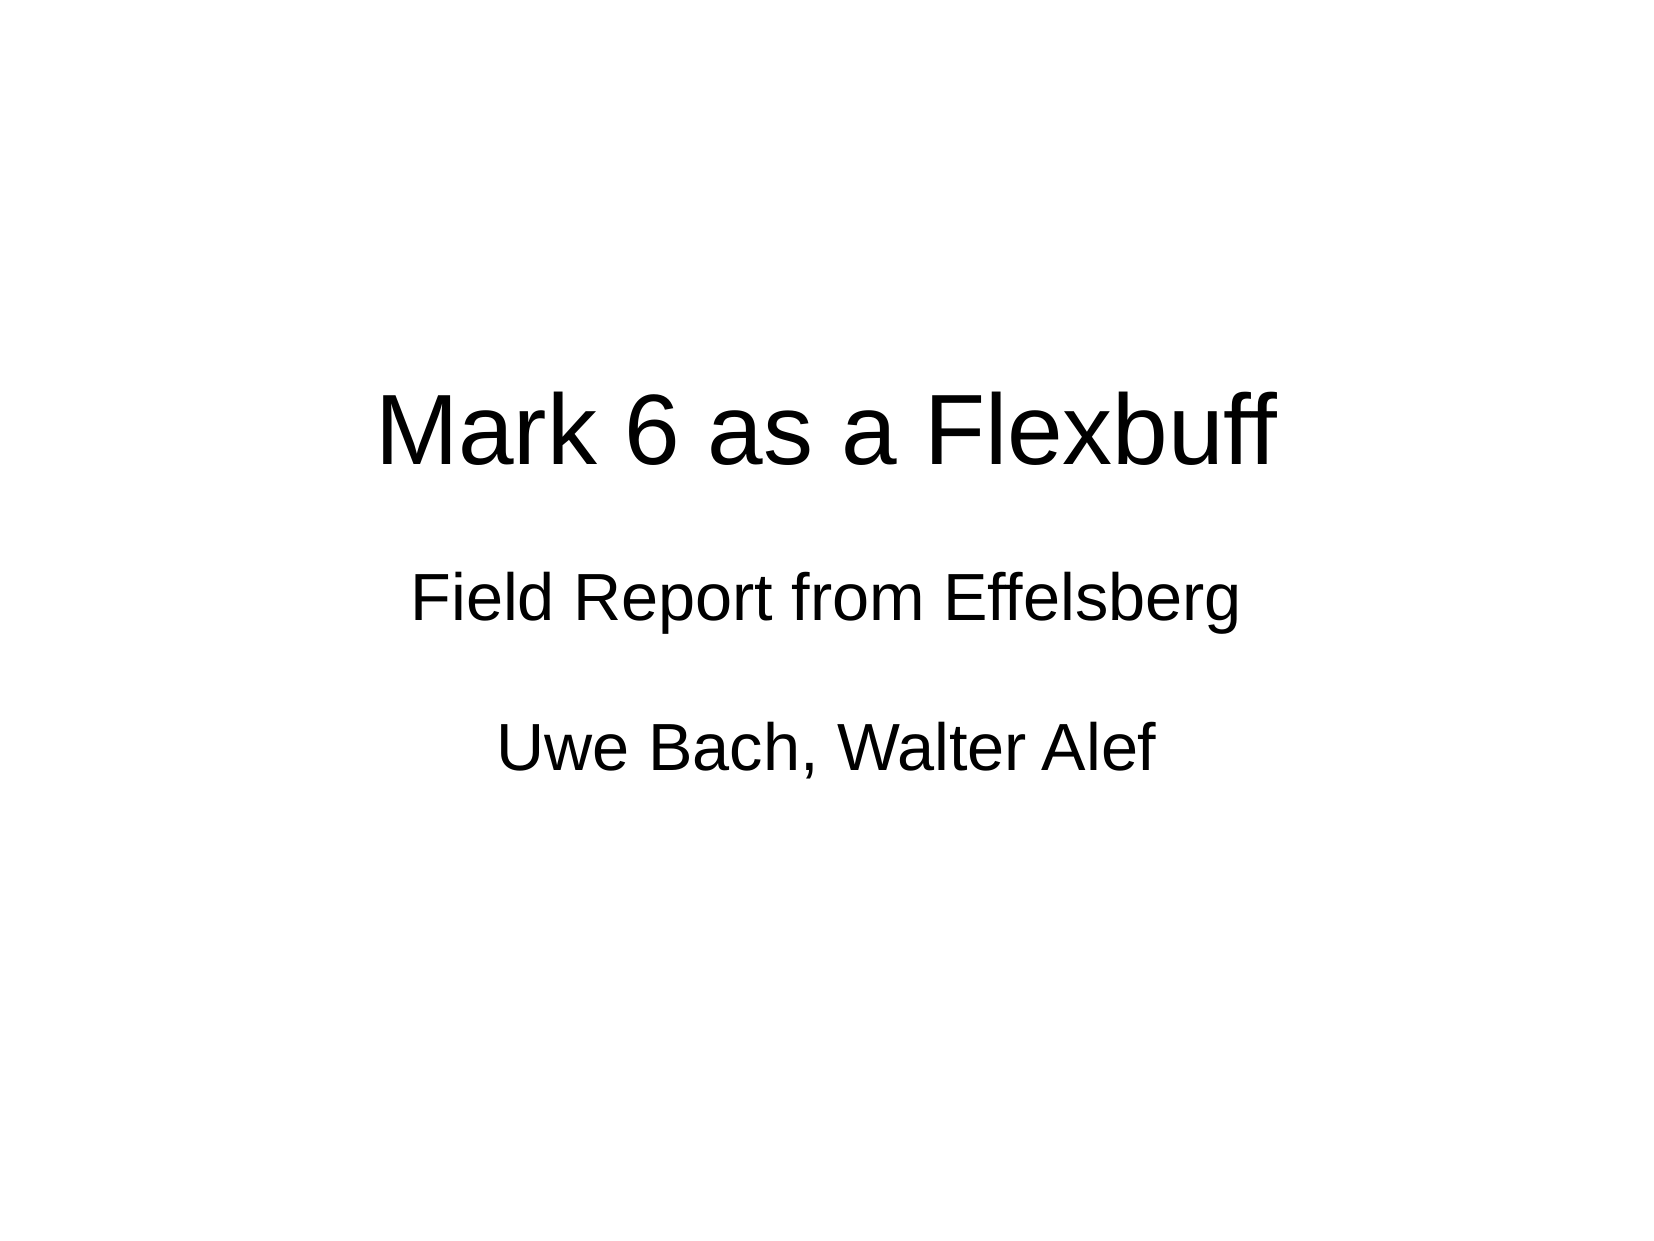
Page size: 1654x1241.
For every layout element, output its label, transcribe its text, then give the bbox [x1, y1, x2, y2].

subtitle Mark 6 as a Flexbuff Field Report from Effelsberg Uwe Bach, Walter Alef [82, 49, 1571, 1109]
